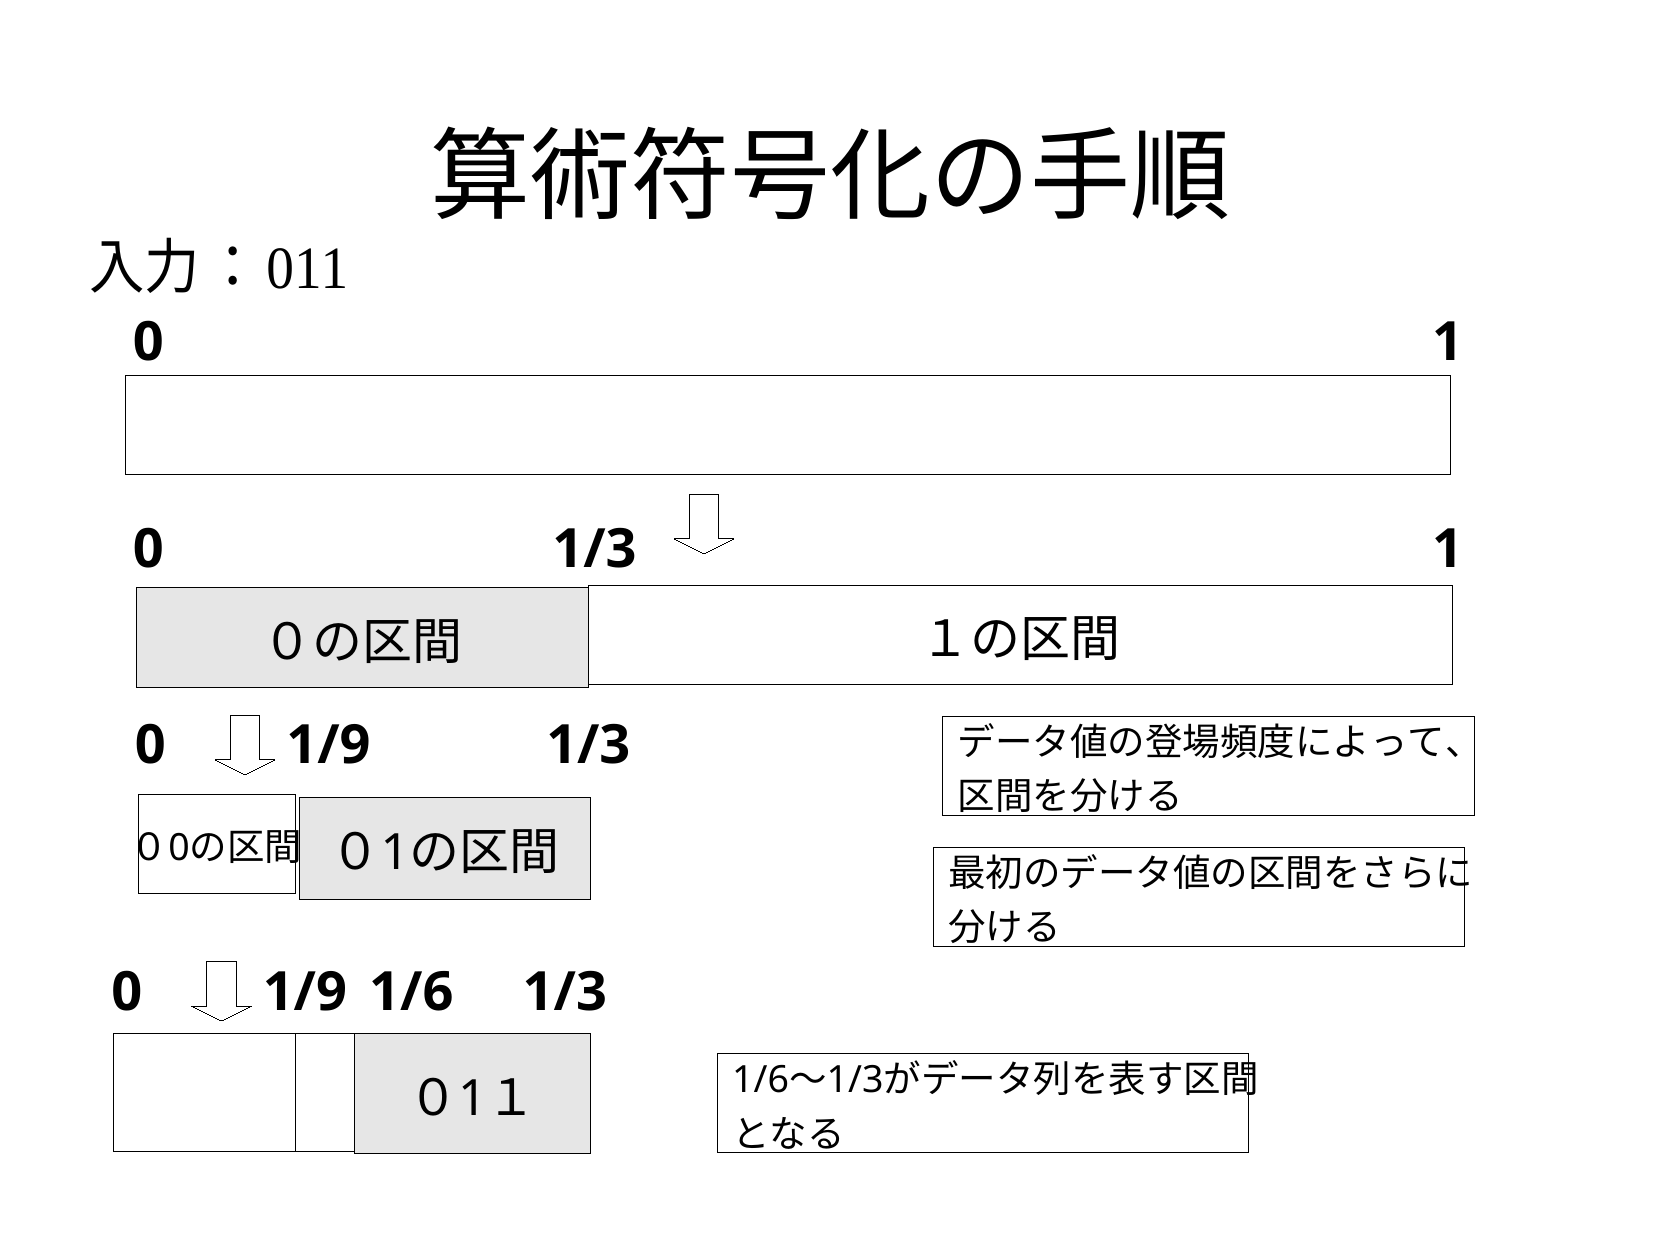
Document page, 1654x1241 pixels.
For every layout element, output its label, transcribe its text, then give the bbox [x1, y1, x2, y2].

text_box １の区間 [588, 585, 1453, 685]
text_box 0 [120, 698, 177, 768]
text_box 1/3 [531, 698, 643, 768]
text_box 1/9 [248, 944, 354, 1014]
text_box 0 [118, 501, 175, 572]
text_box ０1の区間 [299, 797, 591, 900]
text_box データ値の登場頻度によって、 区間を分ける [942, 716, 1475, 816]
text_box 1/3 [537, 501, 649, 572]
text_box [191, 961, 248, 1021]
text_box 1/3 [507, 944, 620, 1014]
text_box 1 [1417, 295, 1475, 365]
text_box [215, 715, 271, 775]
text_box 算術符号化の手順 [415, 88, 1246, 204]
text_box ０0の区間 [138, 794, 296, 894]
text_box 1/6 [354, 944, 466, 1014]
text_box 1 [1417, 501, 1475, 572]
text_box ０1１ [354, 1033, 591, 1154]
text_box 1/6～1/3がデータ列を表す区間 となる [717, 1053, 1249, 1153]
chart [82, 236, 355, 297]
text_box 1/9 [271, 698, 384, 768]
text_box 最初のデータ値の区間をさらに 分ける [933, 847, 1465, 947]
text_box [125, 375, 1451, 475]
text_box 0 [96, 944, 154, 1014]
text_box 0 [118, 295, 175, 365]
text_box [674, 494, 734, 554]
text_box ０の区間 [136, 587, 589, 688]
